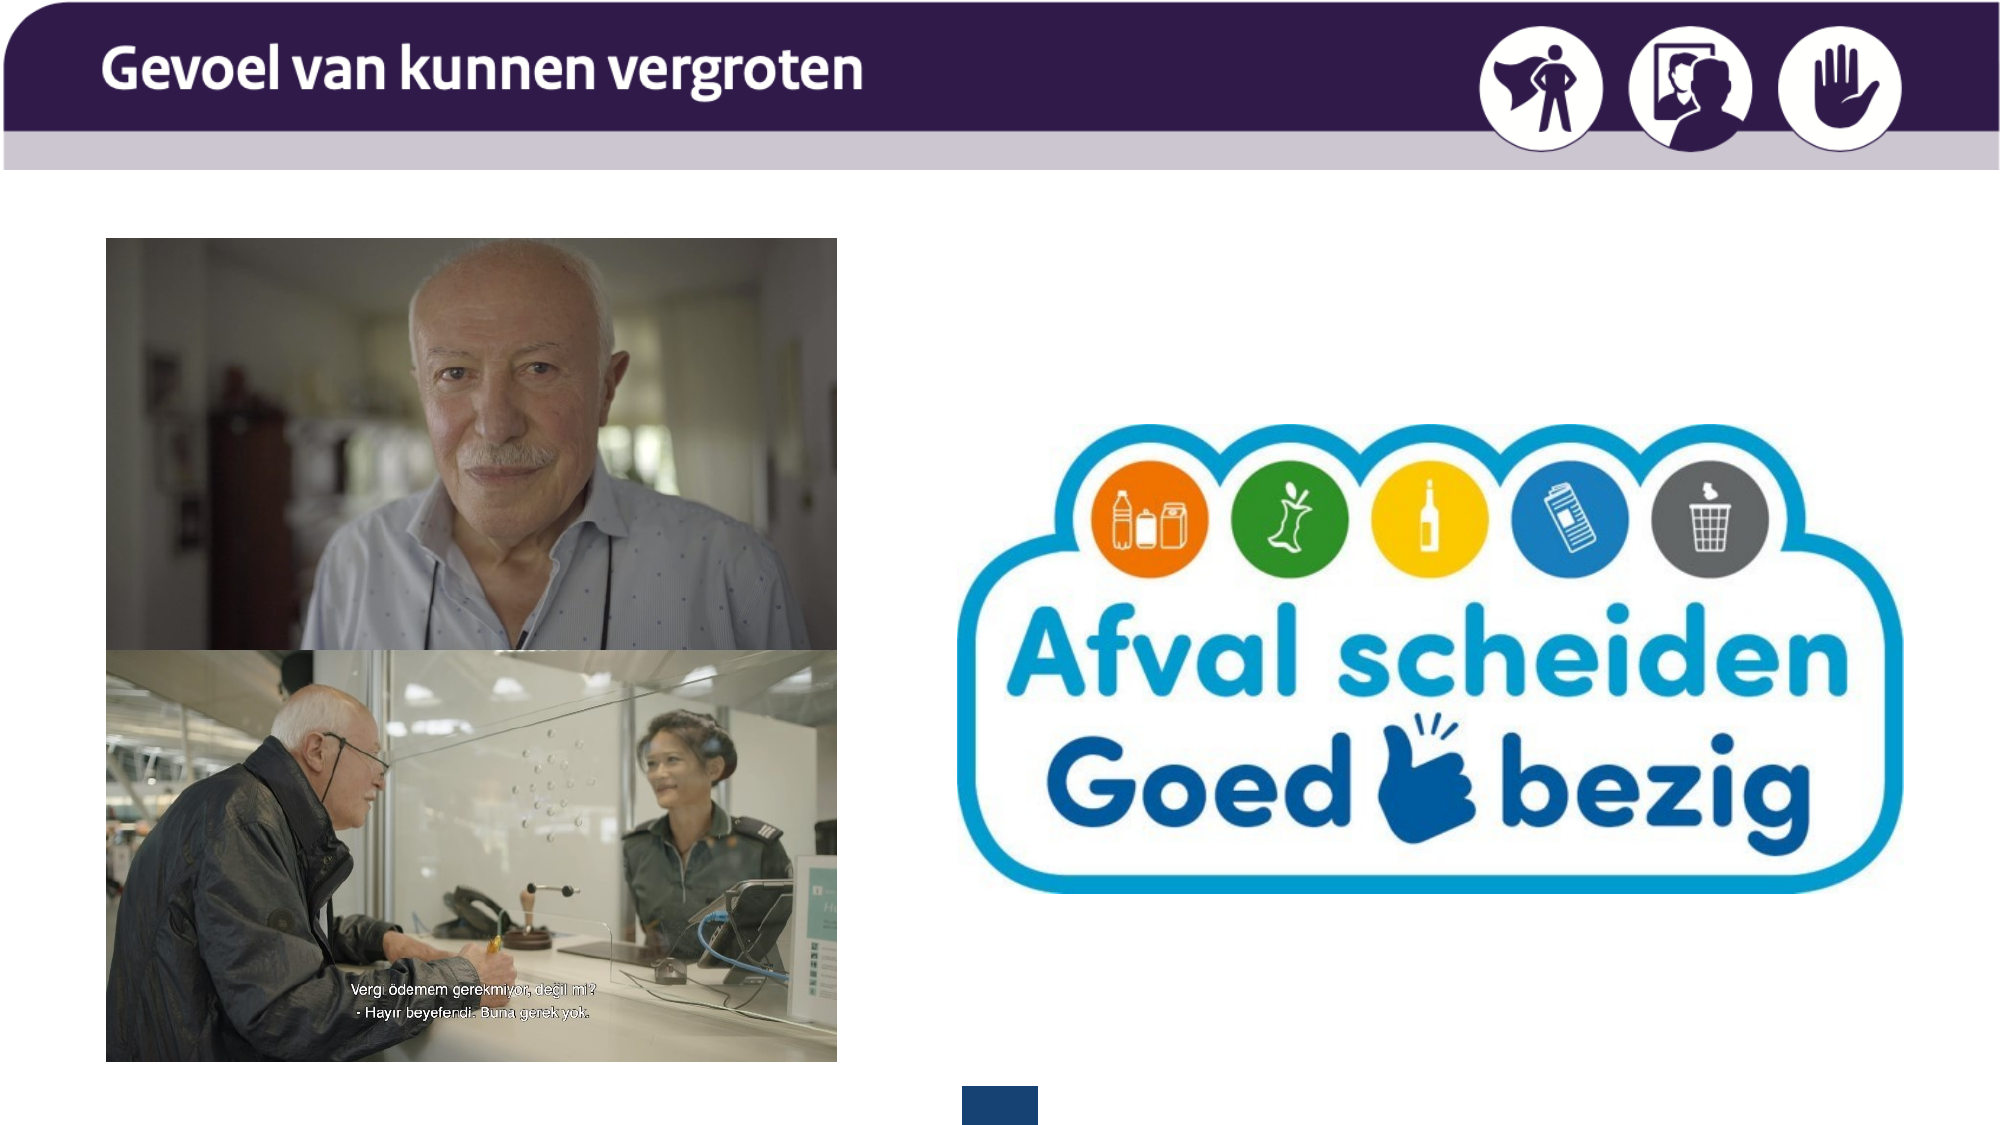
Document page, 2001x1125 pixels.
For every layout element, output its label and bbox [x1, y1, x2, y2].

picture [0, 0, 2000, 170]
picture [106, 238, 837, 1062]
picture [1295, 424, 1426, 455]
picture [974, 440, 1886, 877]
picture [957, 424, 1144, 646]
picture [1436, 424, 1566, 455]
picture [1576, 424, 1904, 894]
picture [1155, 424, 1285, 455]
picture [957, 782, 1060, 894]
